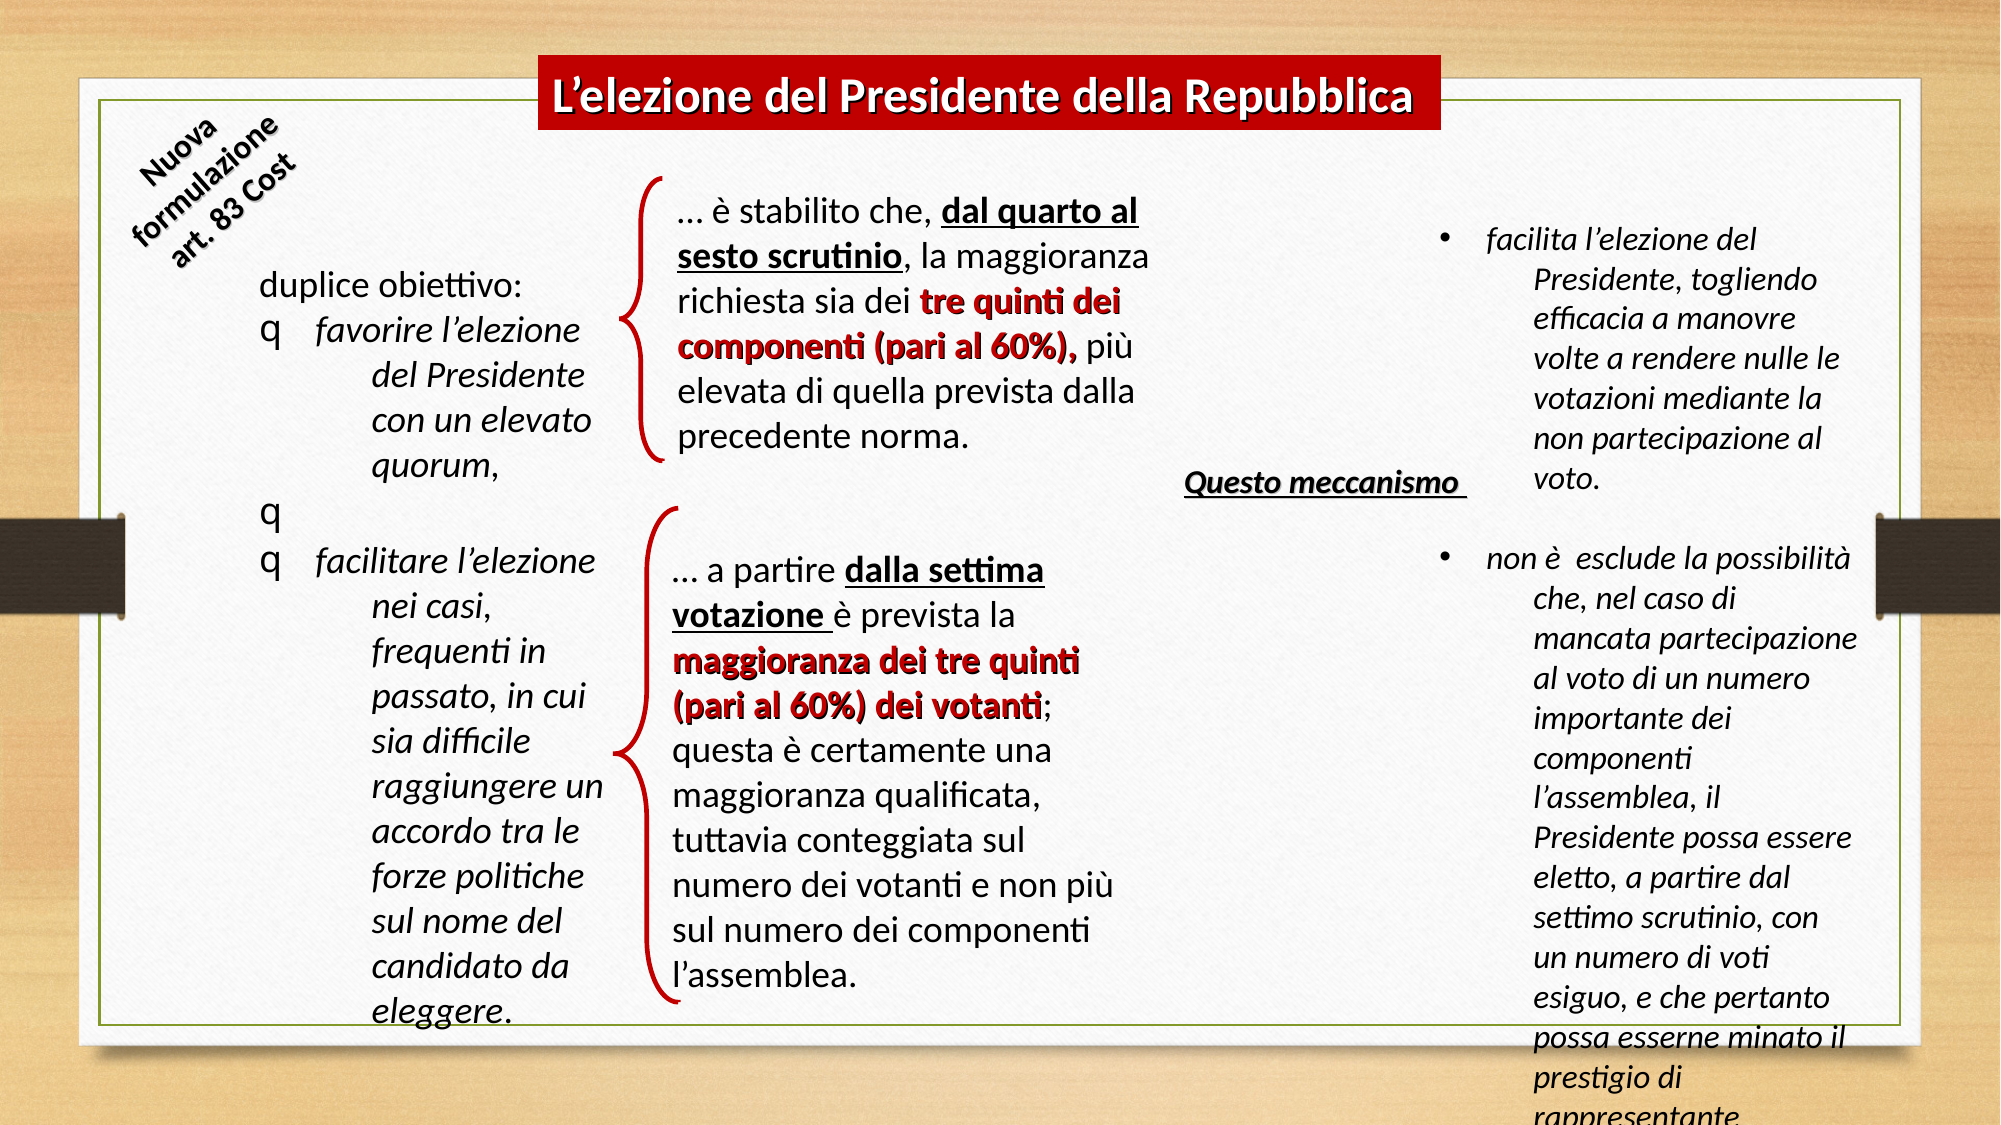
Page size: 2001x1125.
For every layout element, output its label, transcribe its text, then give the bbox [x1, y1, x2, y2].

text_box L’elezione del Presidente della Repubblica [538, 55, 1441, 130]
text_box … a partire dalla settima votazione è prevista la maggioranza dei tre quinti (pari al 60%) dei votanti; questa è certamente una maggioranza qualificata, tuttavia conteggiata sul numero dei votanti e non più sul numero dei componenti l’assemblea. [657, 538, 1145, 1003]
text_box Questo meccanismo [1169, 453, 1482, 508]
text_box … è stabilito che, dal quarto al sesto scrutinio, la maggioranza richiesta sia dei tre quinti dei componenti (pari al 60%), più elevata di quella prevista dalla precedente norma. [662, 178, 1183, 464]
text_box duplice obiettivo: favorire l’elezione del Presidente con un elevato quorum, facilitare l’elezione nei casi, frequenti in passato, in cui sia difficile raggiungere un accordo tra le forze politiche sul nome del candidato da eleggere. [244, 252, 625, 1038]
text_box Nuova formulazione art. 83 Cost [75, 54, 331, 303]
text_box facilita l’elezione del Presidente, togliendo efficacia a manovre volte a rendere nulle le votazioni mediante la non partecipazione al voto. non è esclude la possibilità che, nel caso di mancata partecipazione al voto di un numero importante dei componenti l’assemblea, il Presidente possa essere eletto, a partire dal settimo scrutinio, con un numero di voti esiguo, e che pertanto possa esserne minato il prestigio di rappresentante dell’unità nazionale. [1424, 209, 1874, 1125]
